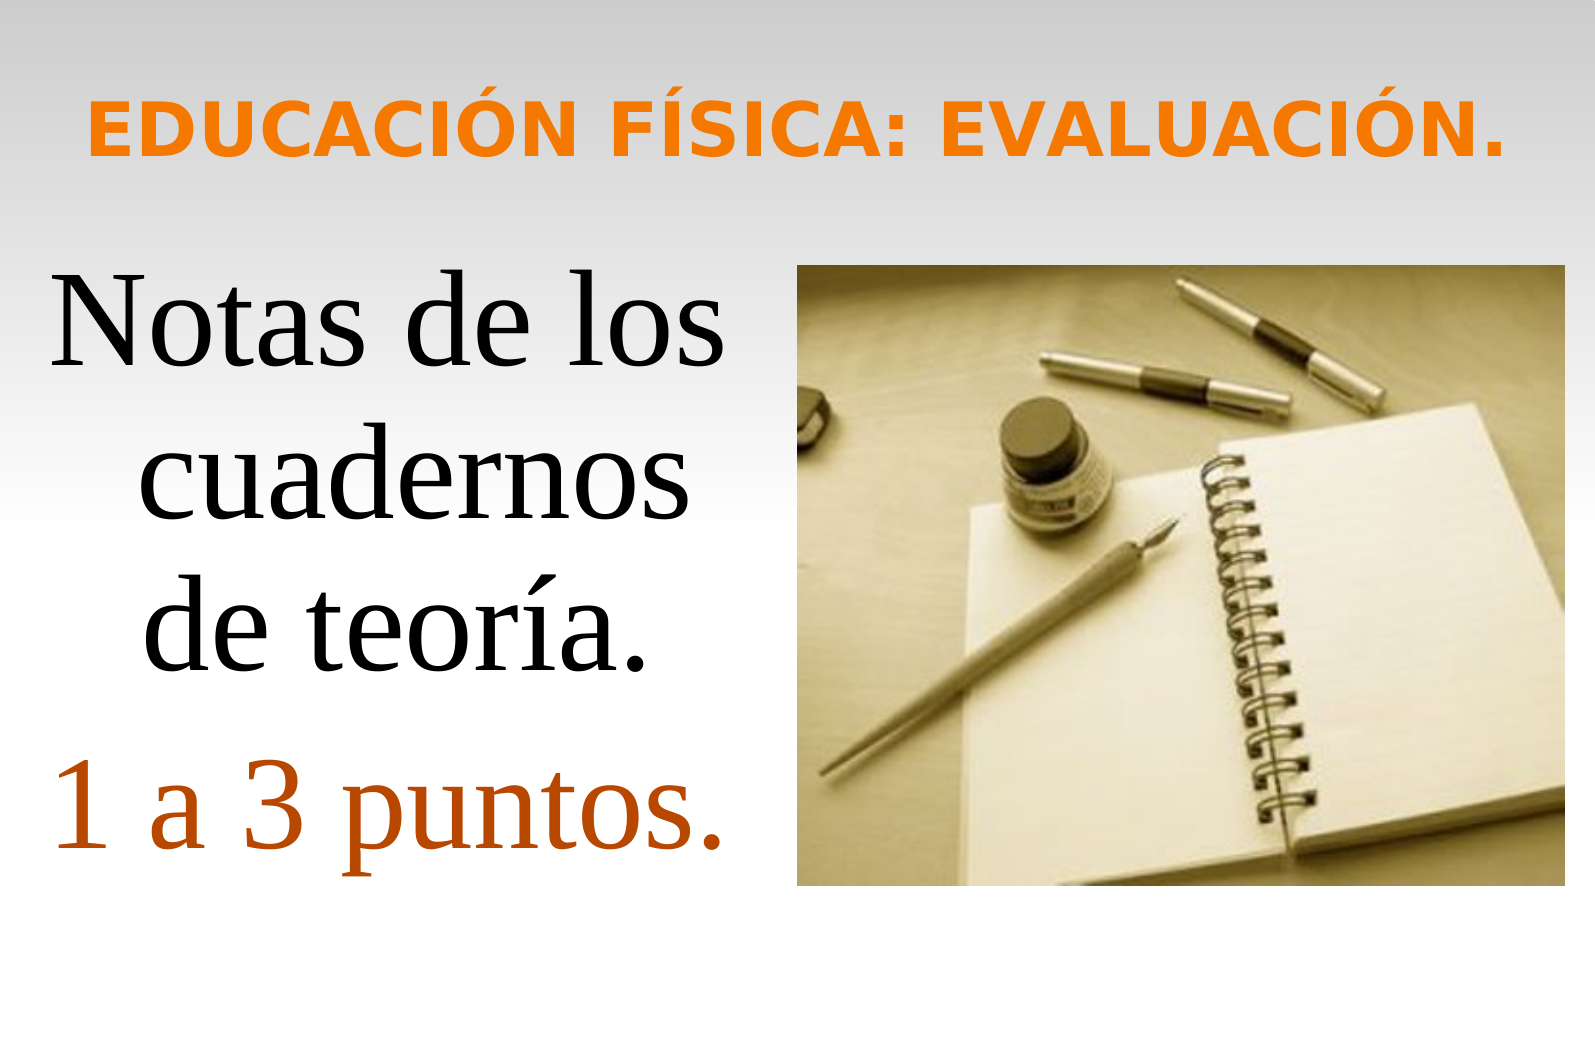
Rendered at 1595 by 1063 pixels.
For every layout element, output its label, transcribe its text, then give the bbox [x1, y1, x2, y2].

title EDUCACIÓN FÍSICA: EVALUACIÓN. [79, 42, 1515, 220]
picture [797, 265, 1565, 886]
list Notas de los cuadernos de teoría. 1 a 3 puntos. [29, 243, 730, 945]
